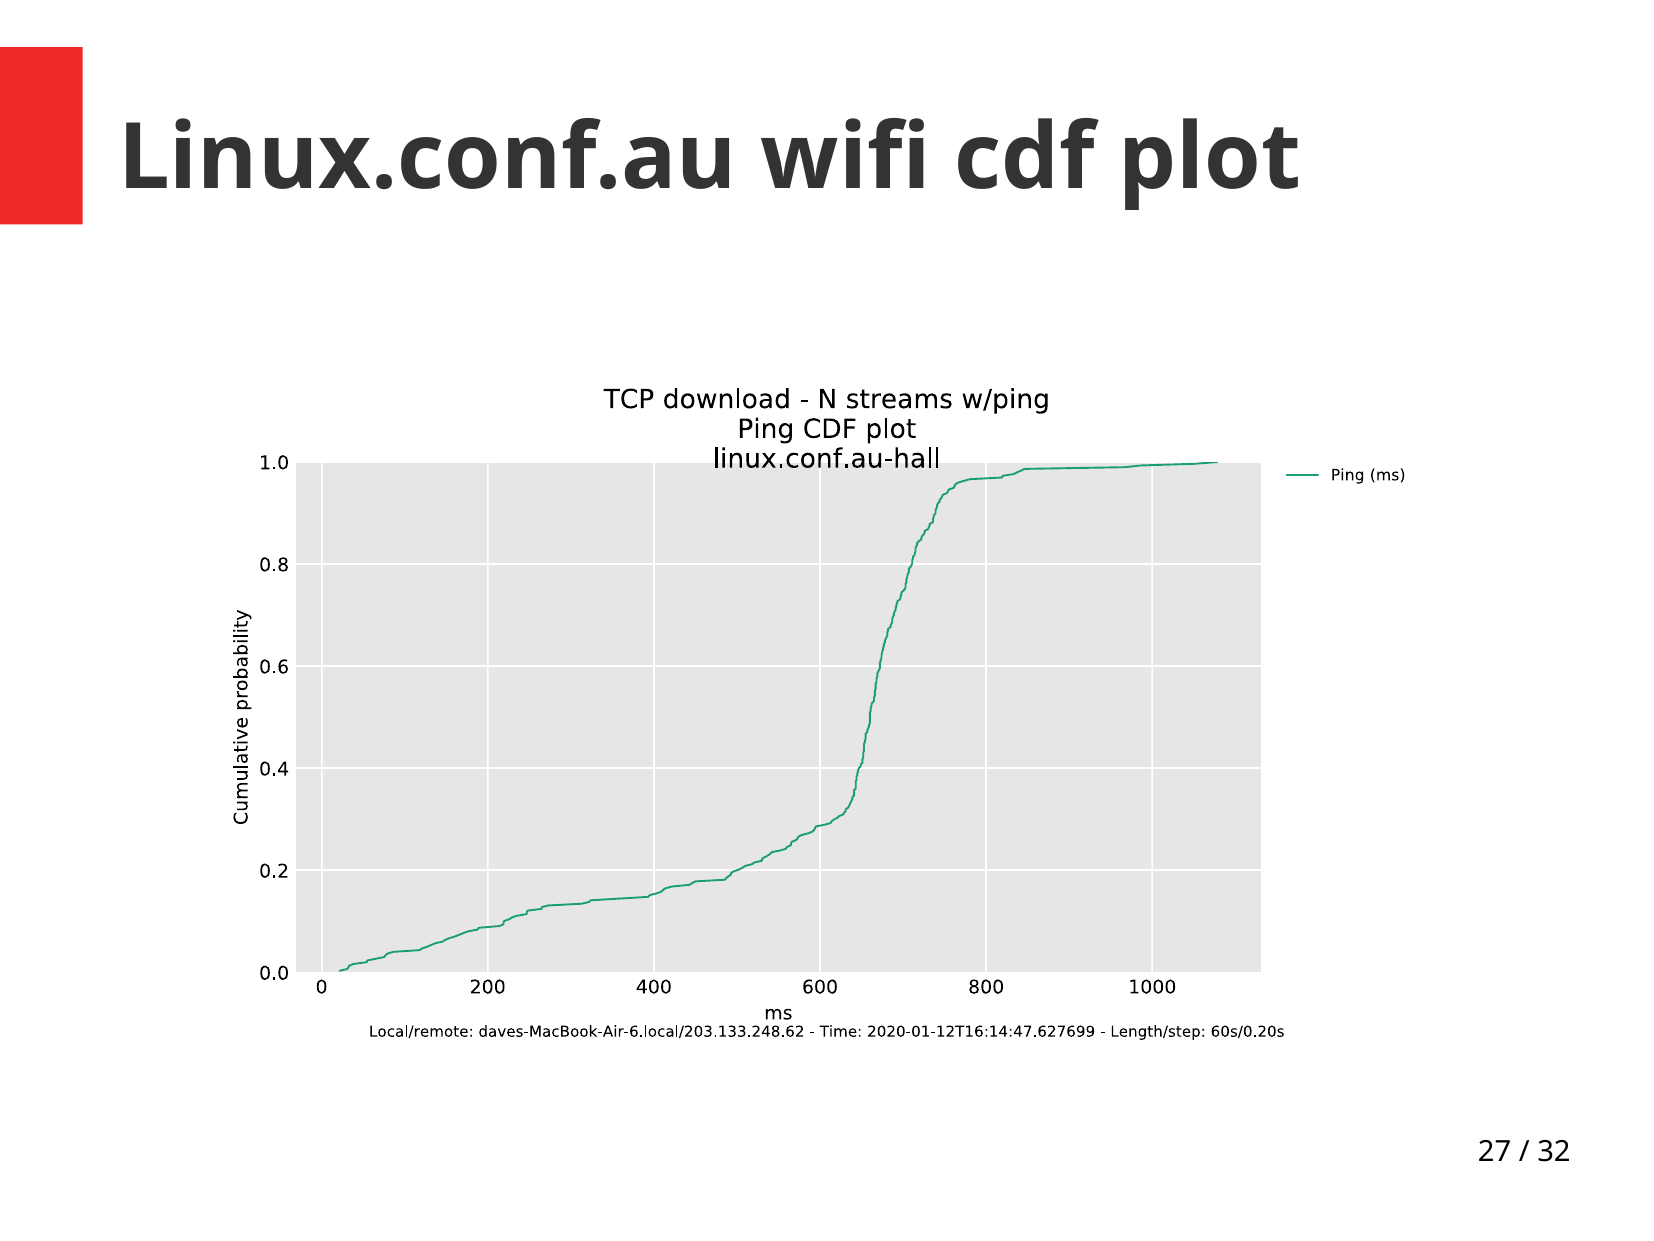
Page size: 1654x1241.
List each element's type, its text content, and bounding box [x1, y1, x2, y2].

picture [118, 381, 1536, 1047]
title Linux.conf.au wifi cdf plot [118, 49, 1571, 257]
